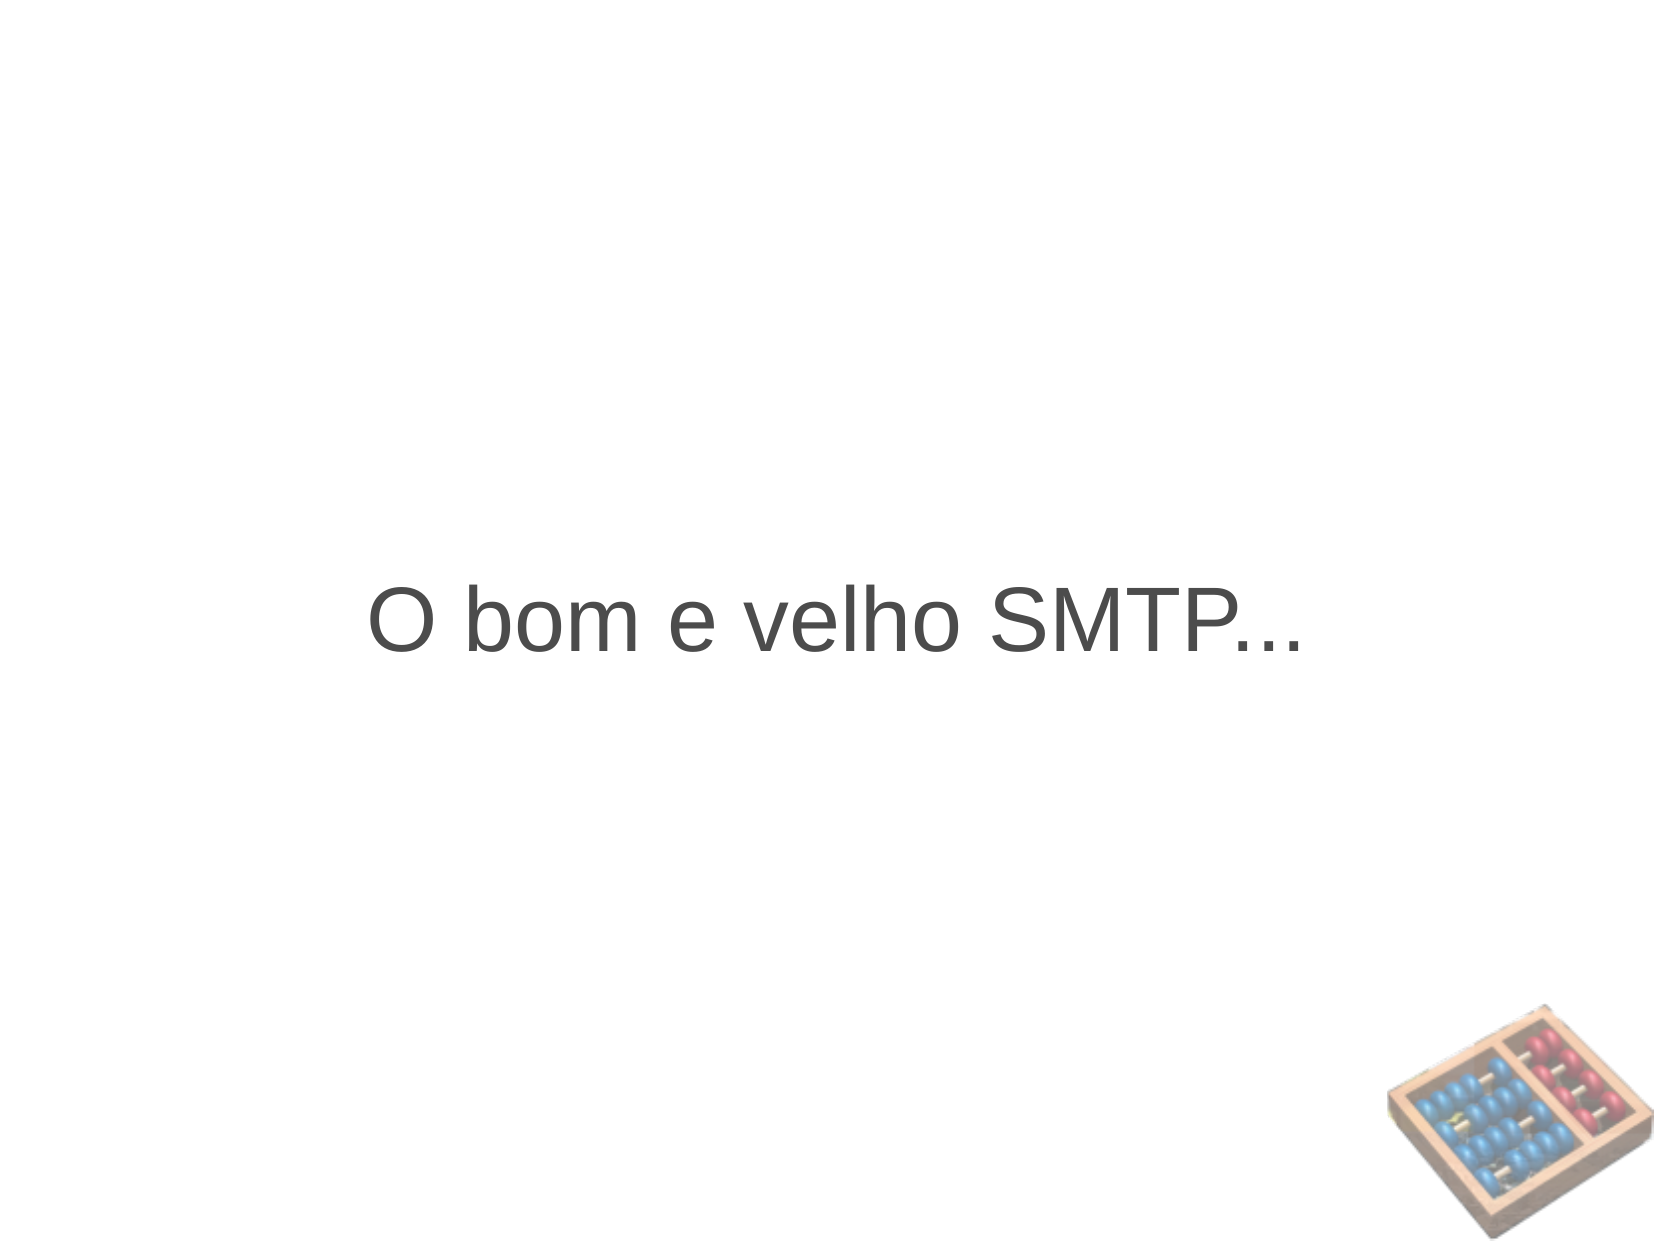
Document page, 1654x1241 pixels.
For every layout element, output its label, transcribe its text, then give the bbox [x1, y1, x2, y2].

title O bom e velho SMTP... [75, 516, 1601, 724]
